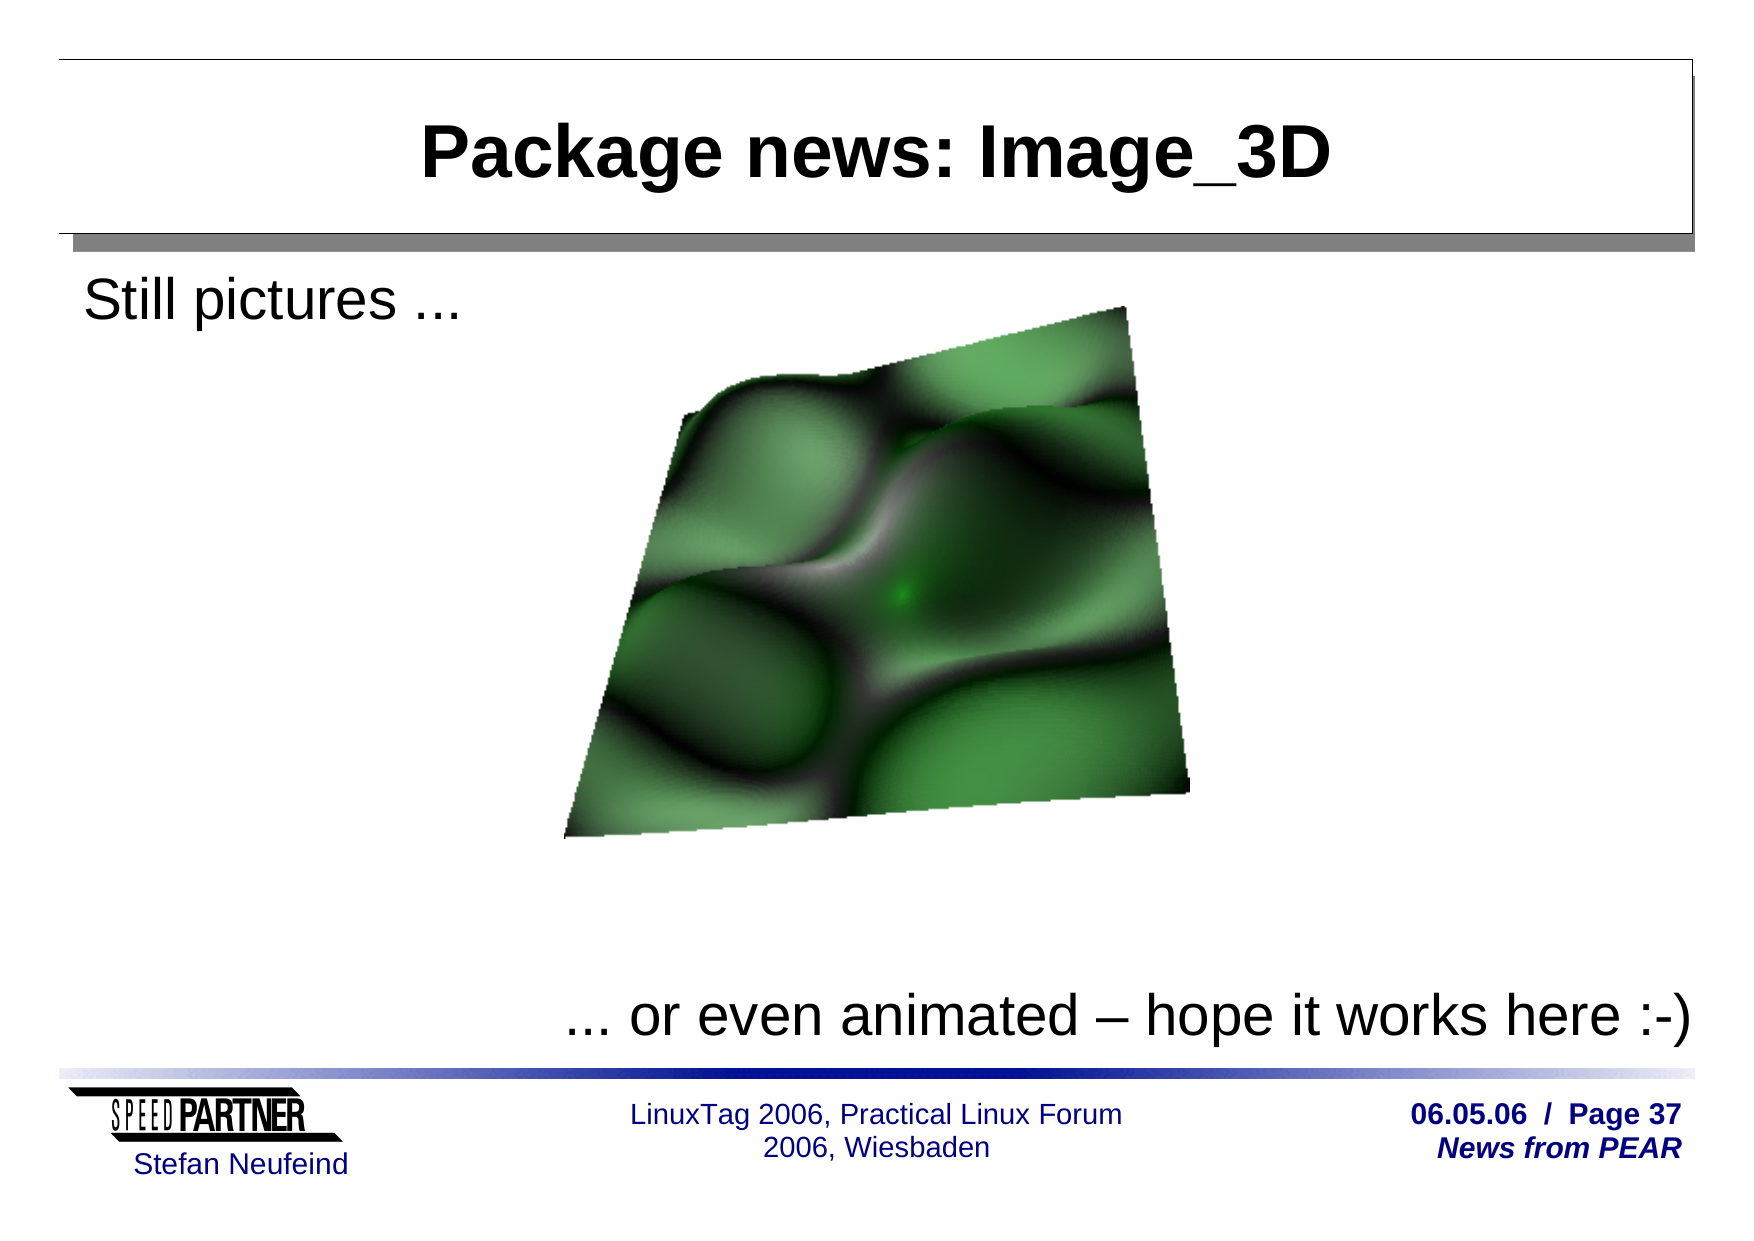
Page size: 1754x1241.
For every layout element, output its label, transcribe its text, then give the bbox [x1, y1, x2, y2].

title Package news: Image_3D [59, 59, 1695, 244]
picture [64, 1082, 348, 1146]
list Still pictures ... [71, 266, 1695, 982]
picture [59, 1068, 1695, 1079]
list ... or even animated – hope it works here :-) [71, 982, 1695, 1049]
